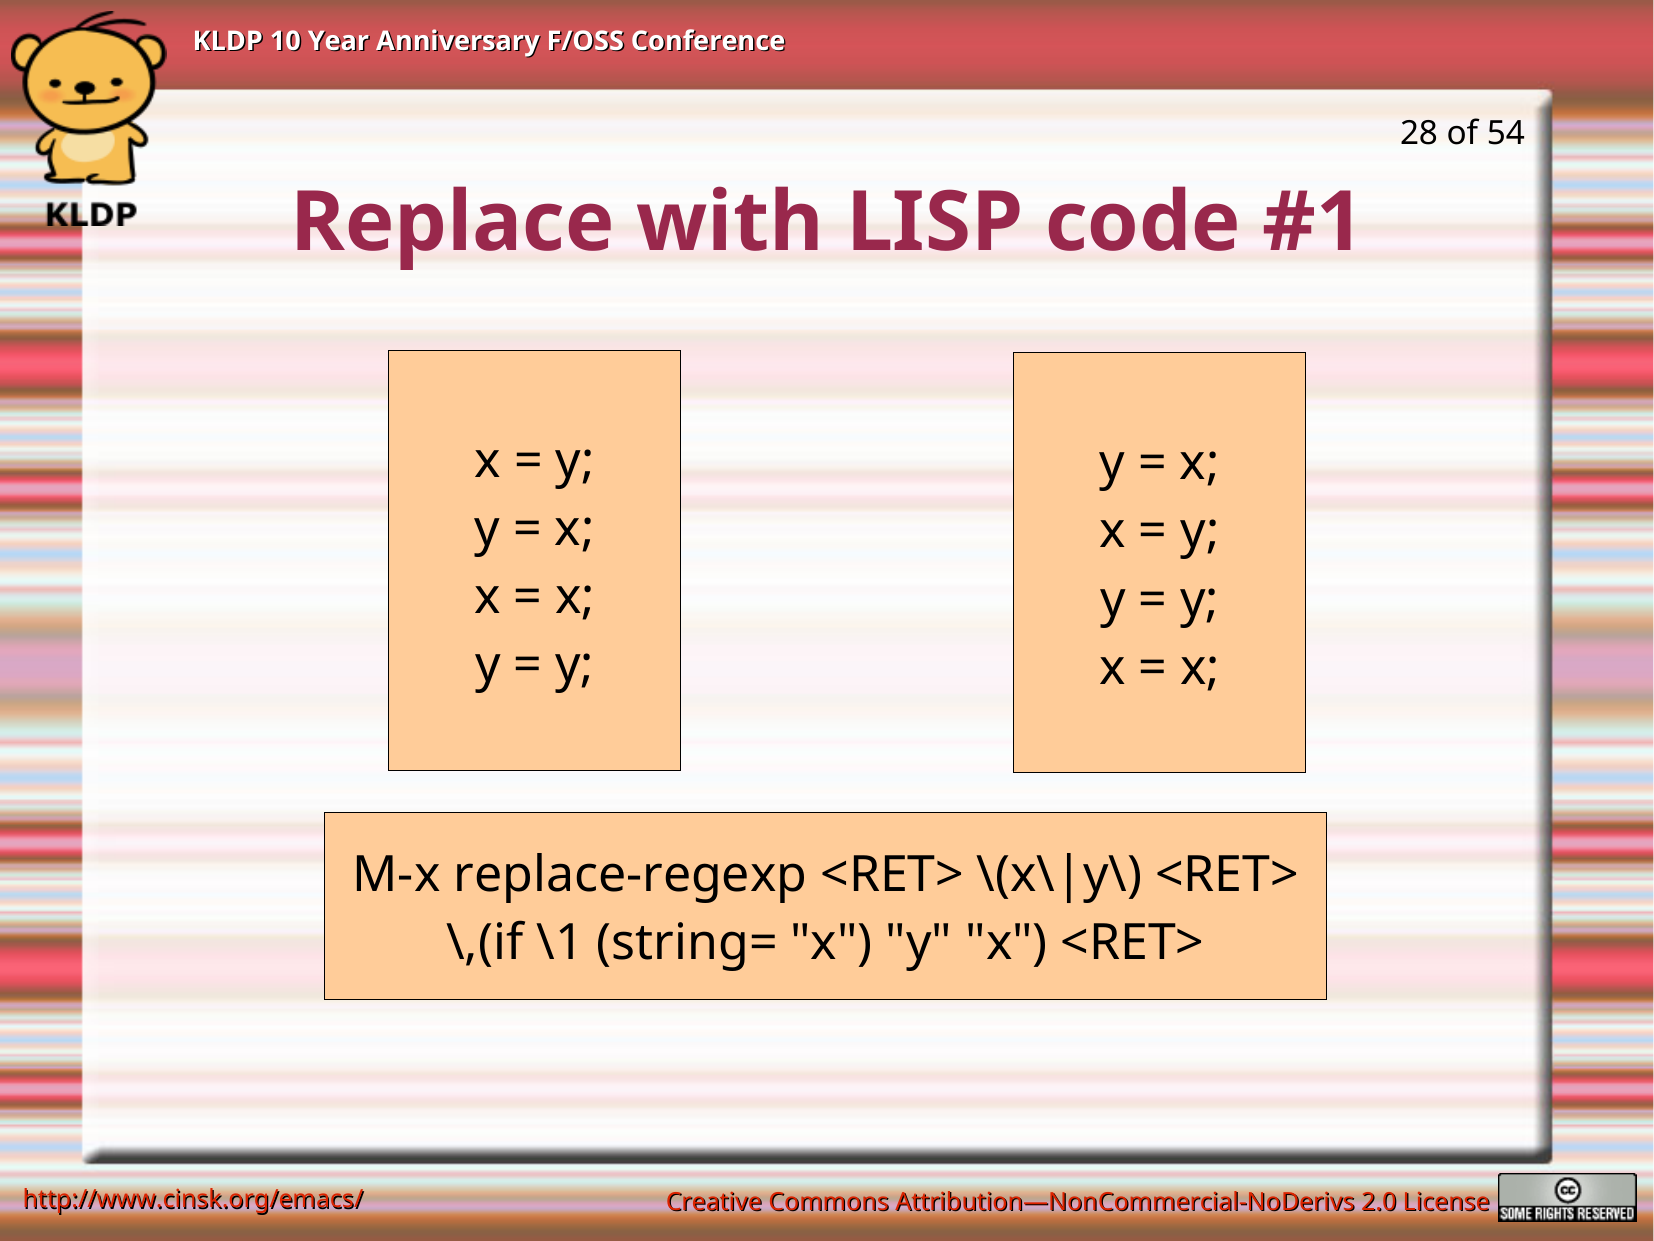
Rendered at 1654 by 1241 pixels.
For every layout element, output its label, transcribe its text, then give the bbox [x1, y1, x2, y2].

text_box y = x; x = y; y = y; x = x; [1013, 352, 1306, 773]
title Replace with LISP code #1 [121, 114, 1534, 322]
picture [0, 0, 1654, 1241]
text_box x = y; y = x; x = x; y = y; [388, 350, 681, 771]
text_box M-x replace-regexp <RET> \(x\|y\) <RET> \,(if \1 (string= "x") "y" "x") <RET> [324, 812, 1327, 1000]
